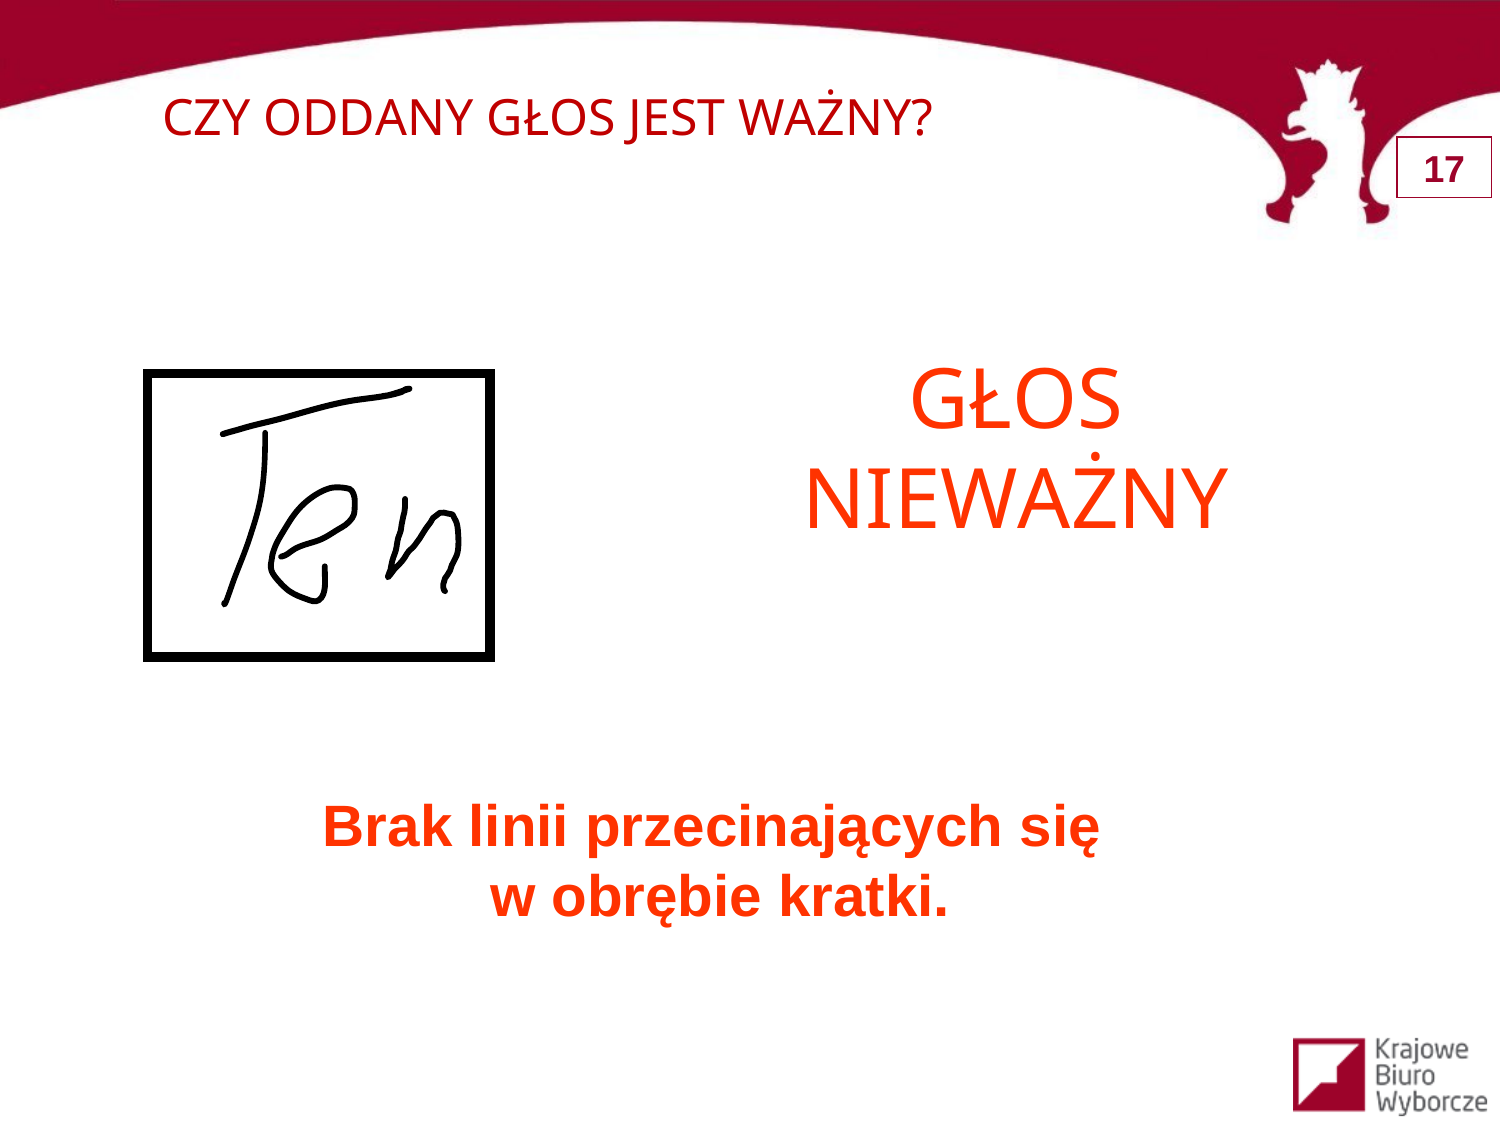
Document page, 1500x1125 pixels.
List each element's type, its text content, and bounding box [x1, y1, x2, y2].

text_box GŁOS NIEWAŻNY [714, 337, 1317, 554]
text_box Brak linii przecinających się w obrębie kratki. [29, 780, 1412, 937]
text_box CZY ODDANY GŁOS JEST WAŻNY? [147, 78, 1164, 154]
picture [382, 493, 465, 597]
picture [216, 383, 416, 611]
picture [0, 0, 1500, 262]
picture [1293, 1035, 1489, 1118]
